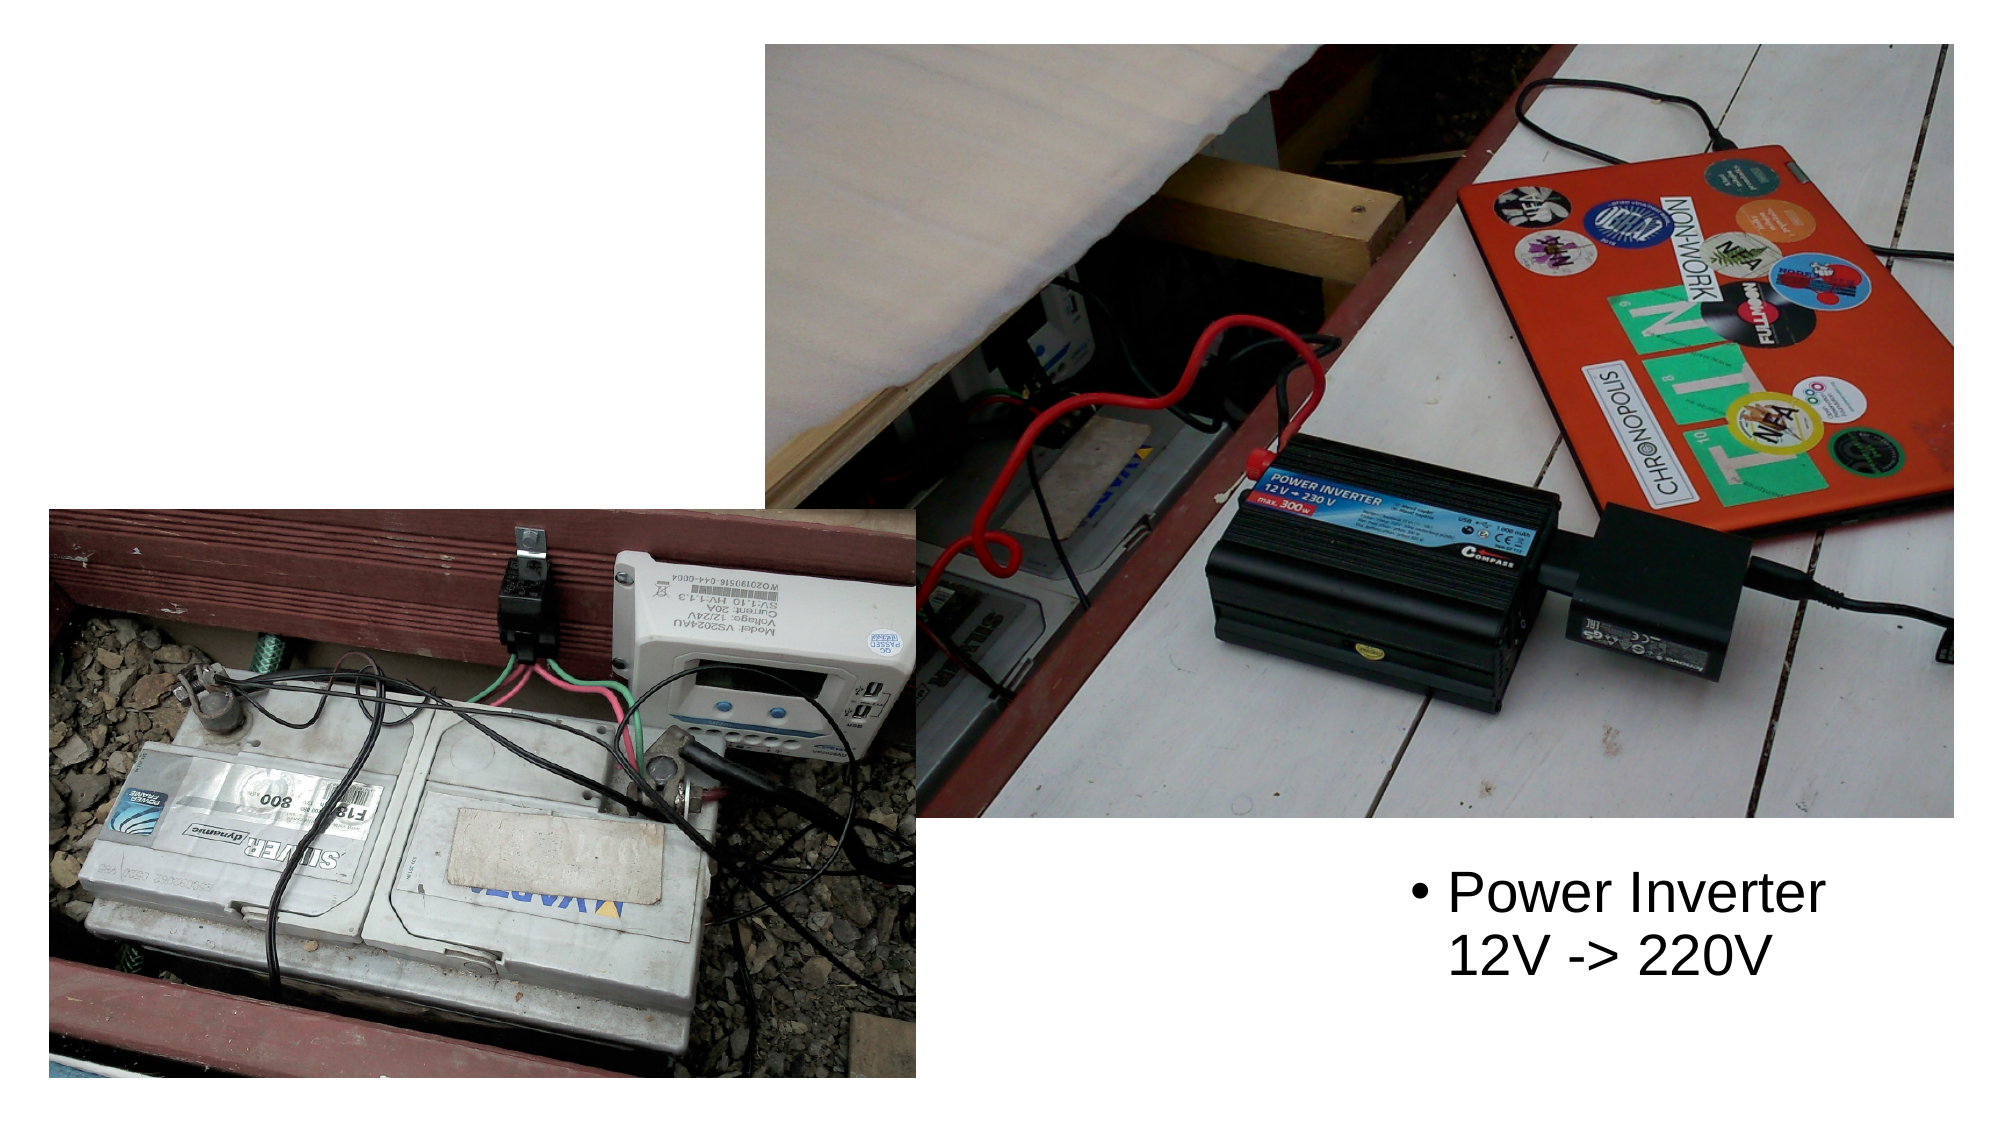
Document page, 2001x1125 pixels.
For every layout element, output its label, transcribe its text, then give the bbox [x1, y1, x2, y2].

list Power Inverter 12V -> 220V [1395, 855, 1935, 1066]
picture [49, 44, 1954, 1078]
